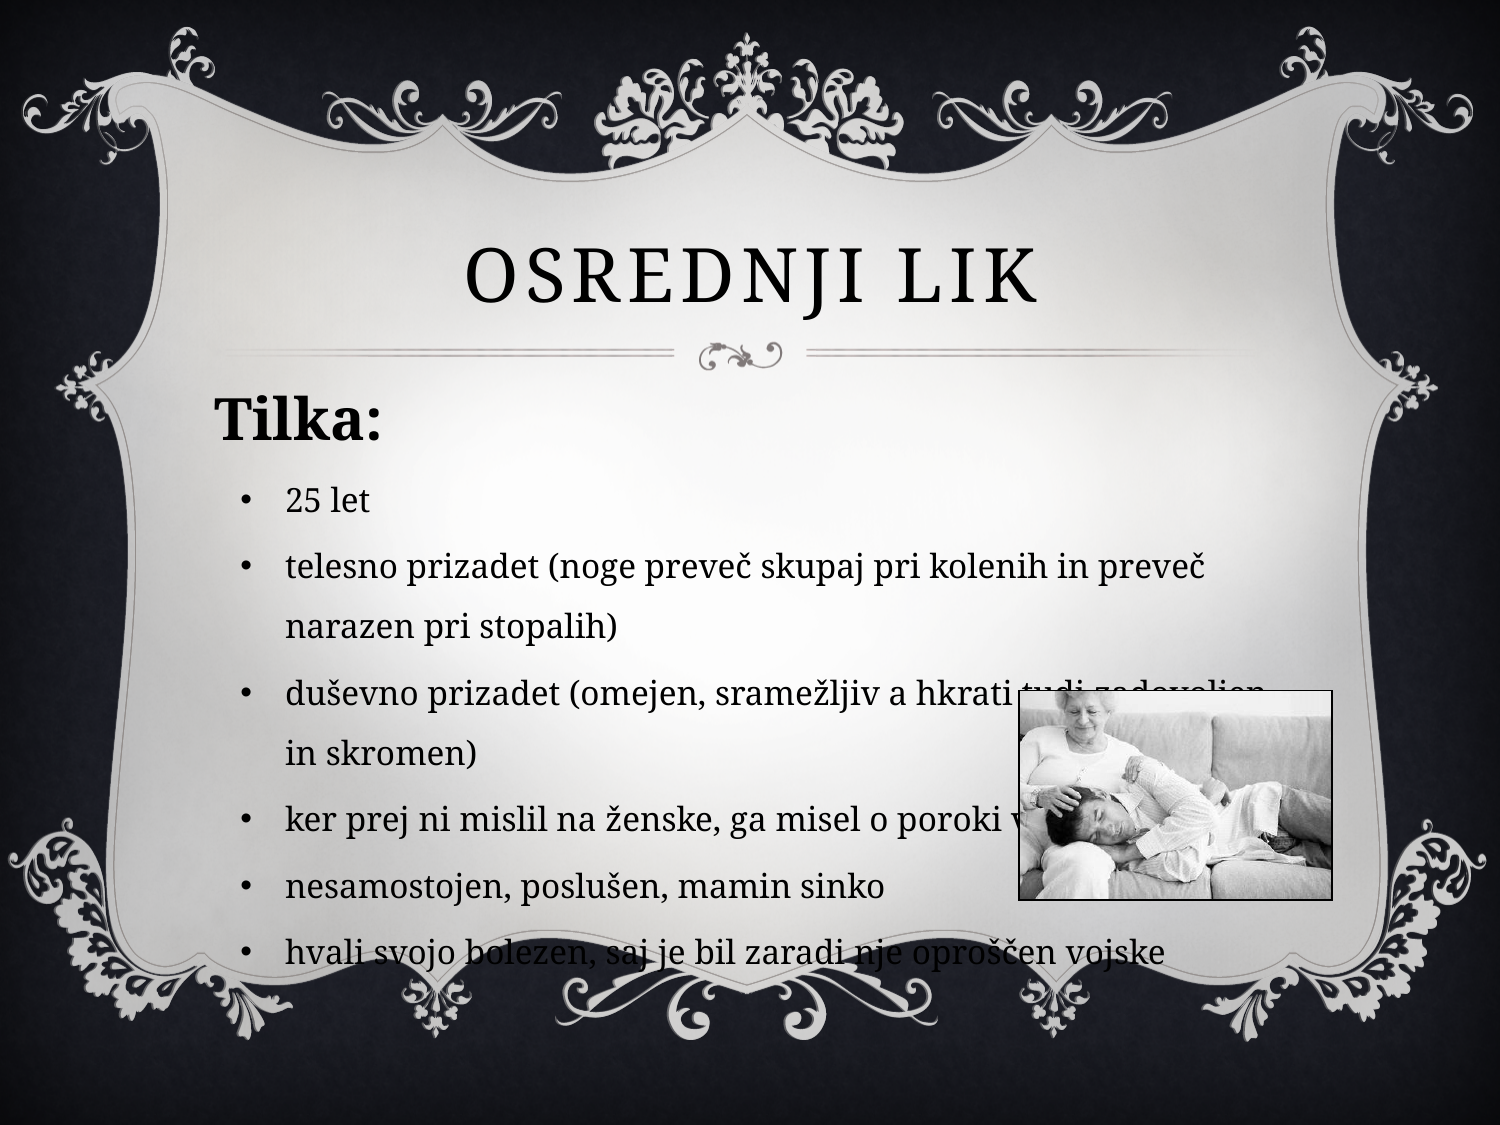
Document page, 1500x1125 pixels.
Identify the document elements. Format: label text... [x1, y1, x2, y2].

list Tilka: 25 let telesno prizadet (noge preveč skupaj pri kolenih in preveč narazen pri stopalih) duševno prizadet (omejen, sramežljiv a hkrati tudi zadovoljen in skromen) ker prej ni mislil na ženske, ga misel o poroki vznemiri nesamostojen, poslušen, mamin sinko hvali svojo bolezen, saj je bil zaradi nje oproščen vojske [199, 339, 1313, 891]
title Osrednji lik [225, 212, 1275, 325]
picture [0, 0, 1500, 1125]
